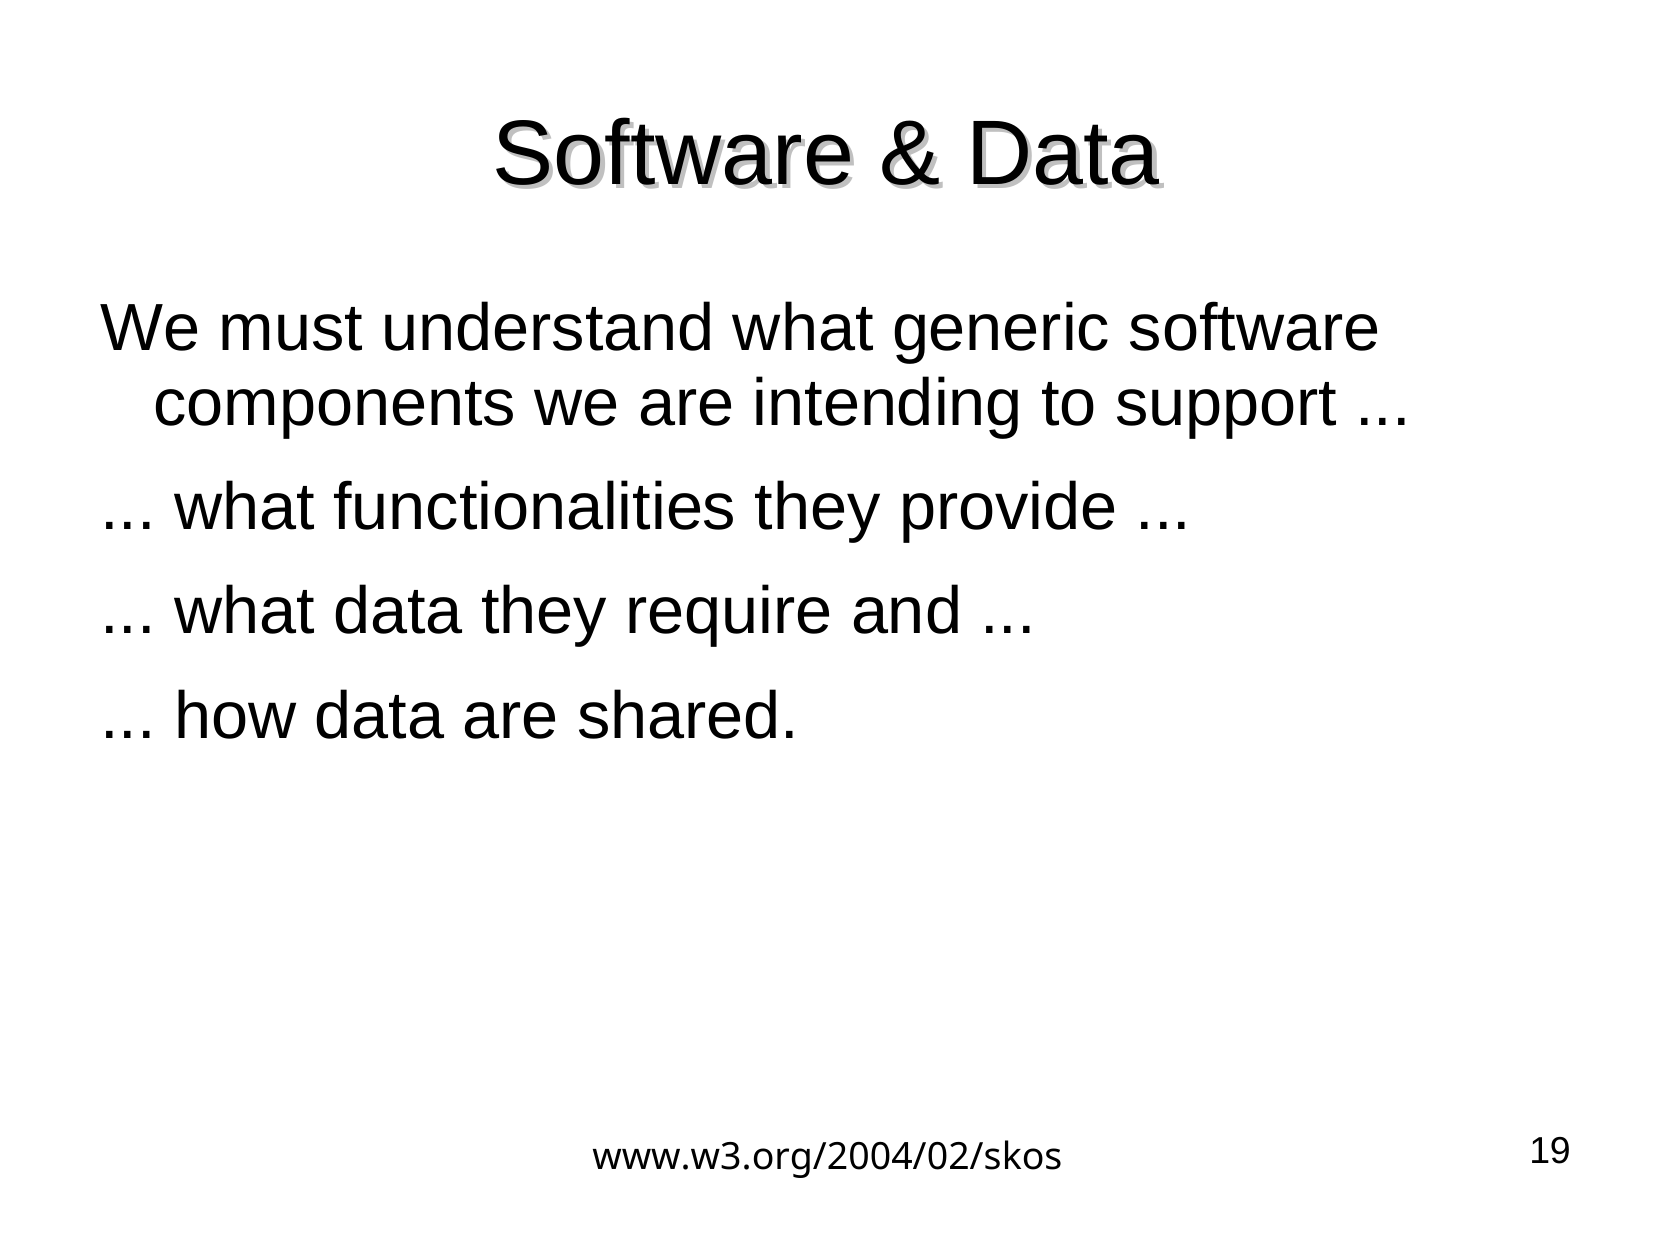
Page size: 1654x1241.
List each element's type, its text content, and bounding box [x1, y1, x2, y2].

list We must understand what generic software components we are intending to support ... ... what functionalities they provide ... ... what data they require and ... ... how data are shared. [82, 290, 1571, 1109]
title Software & Data [82, 49, 1571, 257]
